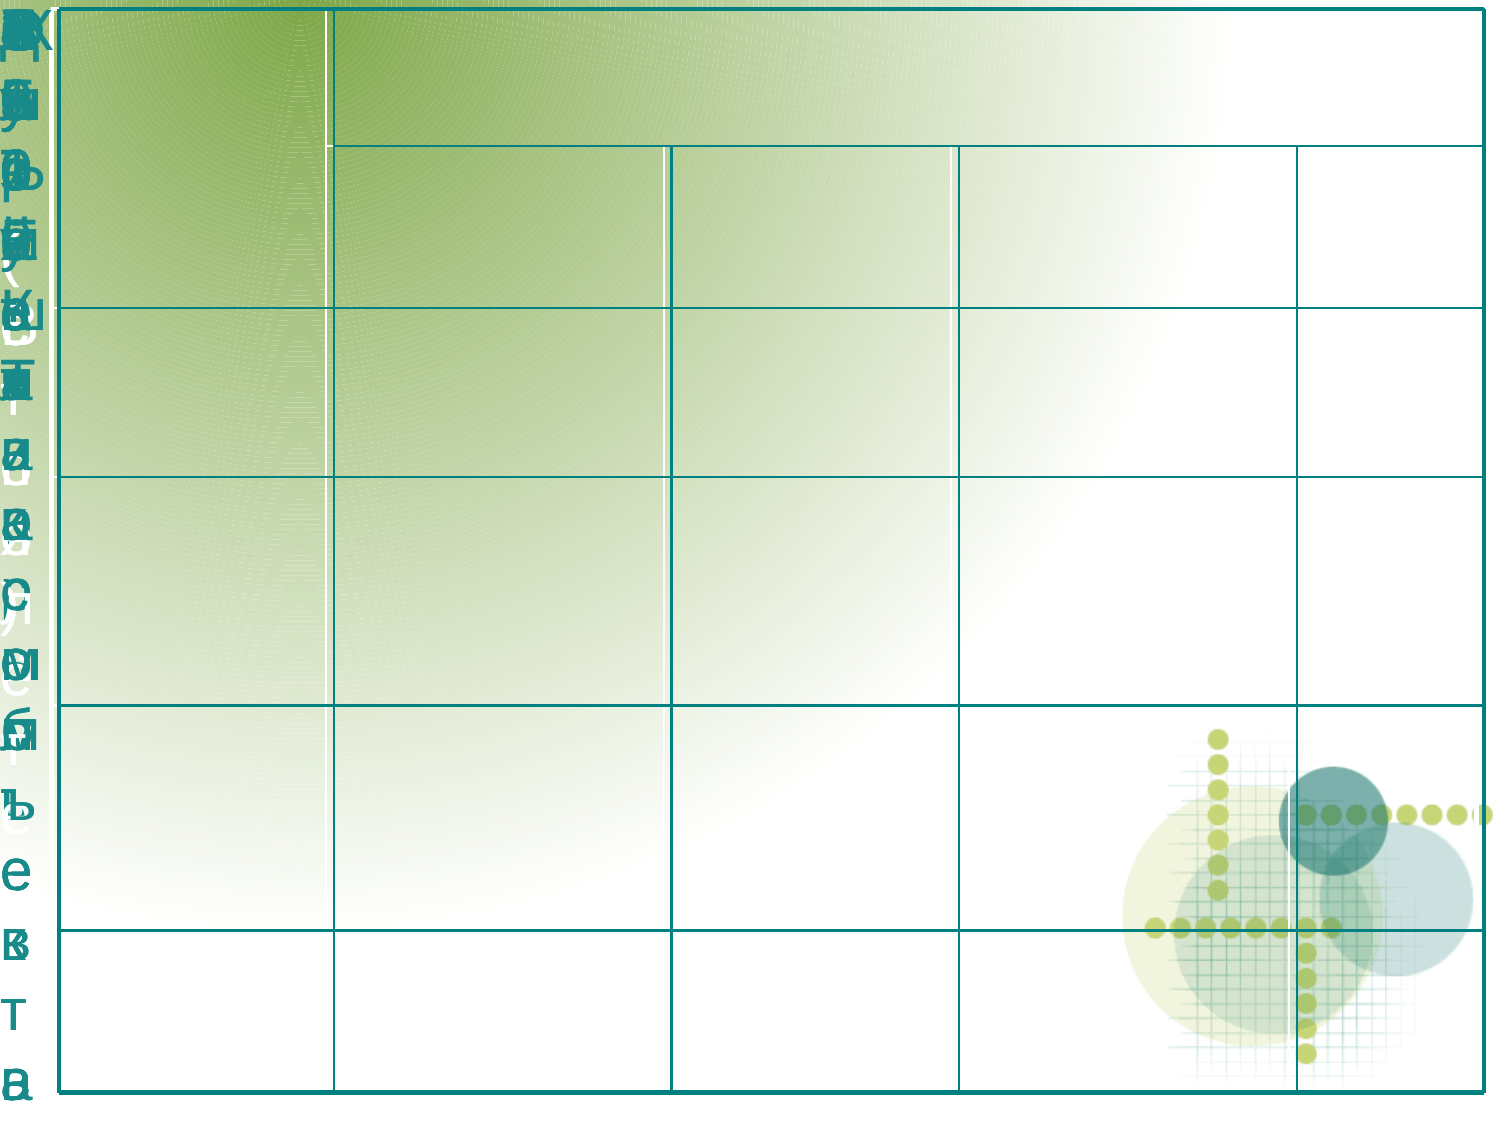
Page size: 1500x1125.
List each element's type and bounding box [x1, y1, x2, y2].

picture [1298, 932, 1474, 1090]
picture [1290, 932, 1296, 1090]
picture [1110, 718, 1500, 1098]
picture [1298, 718, 1474, 929]
picture [1290, 718, 1296, 929]
picture [1110, 932, 1288, 1090]
picture [1110, 718, 1288, 929]
